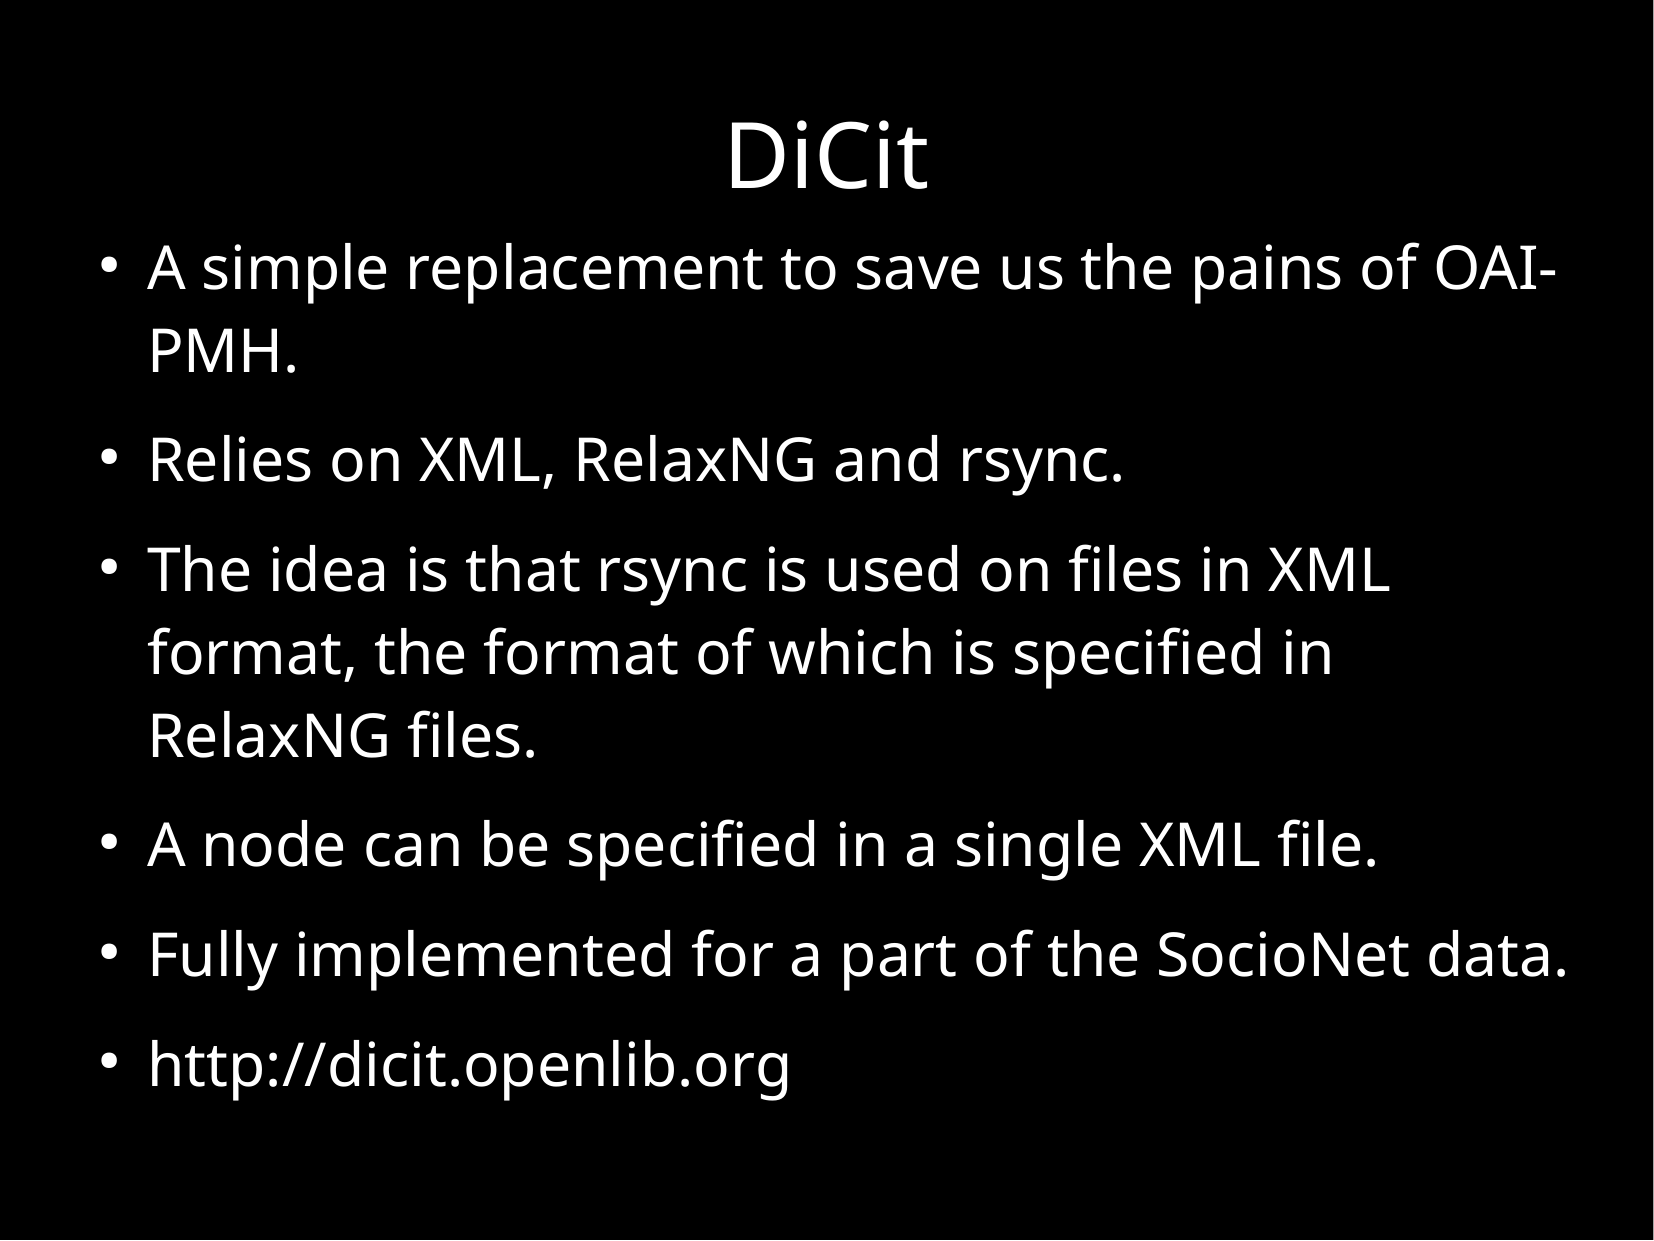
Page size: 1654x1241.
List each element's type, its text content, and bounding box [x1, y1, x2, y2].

list A simple replacement to save us the pains of OAI-PMH. Relies on XML, RelaxNG and rsync. The idea is that rsync is used on files in XML format, the format of which is specified in RelaxNG files. A node can be specified in a single XML file. Fully implemented for a part of the SocioNet data. http://dicit.openlib.org [82, 224, 1571, 1158]
title DiCit [82, 49, 1571, 224]
